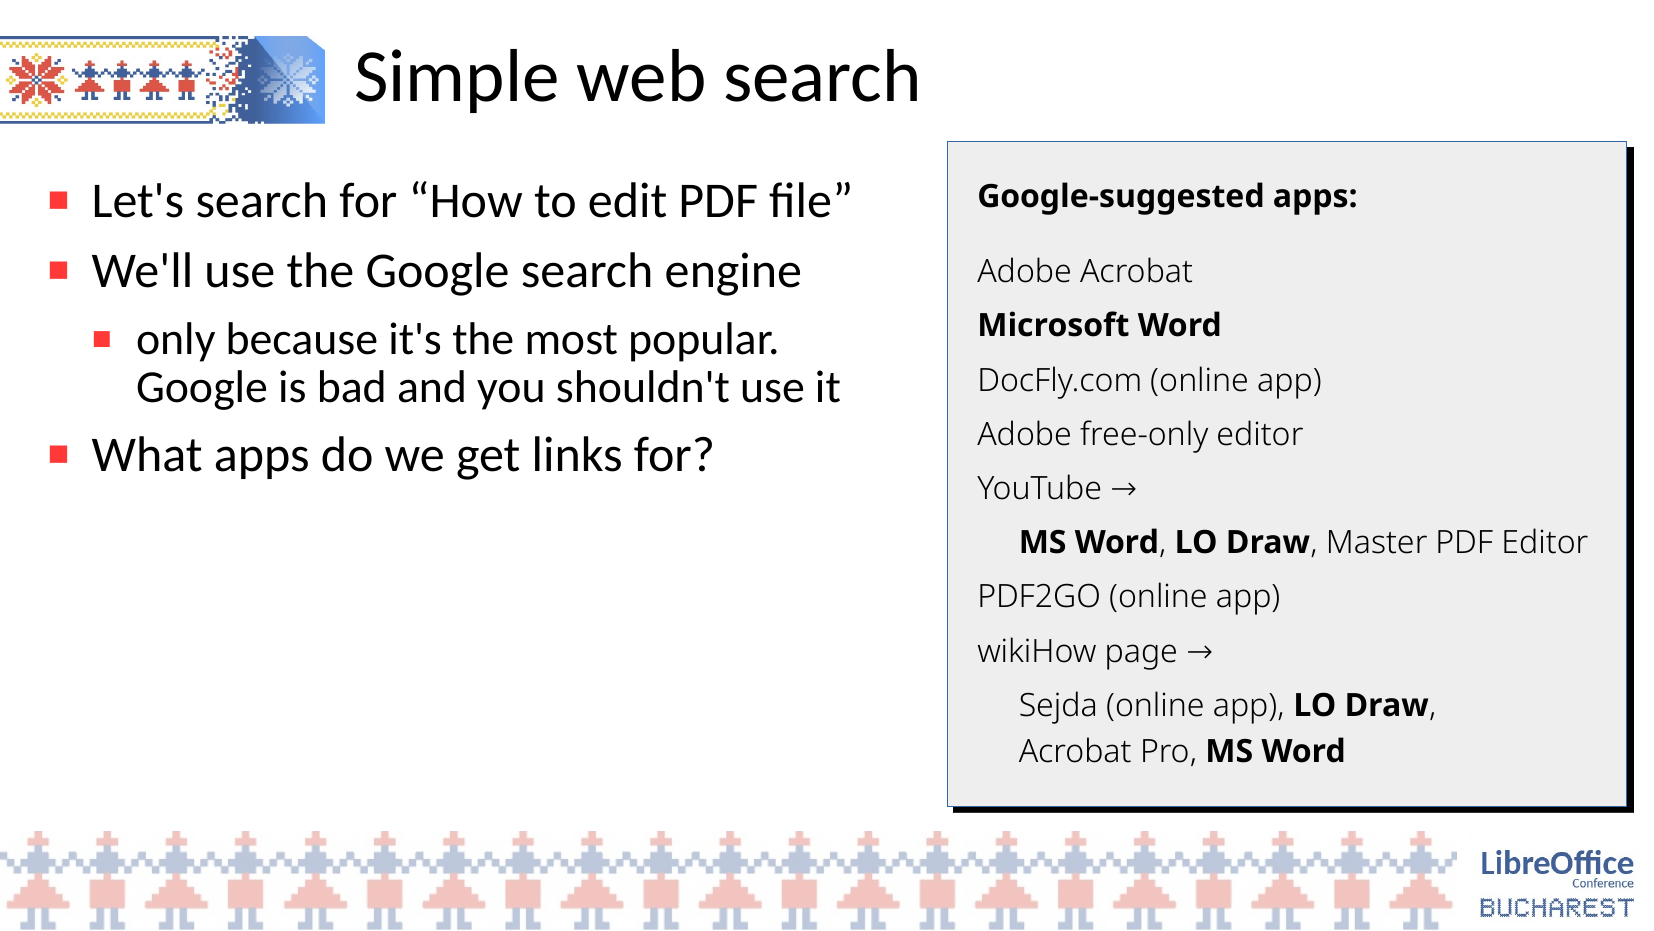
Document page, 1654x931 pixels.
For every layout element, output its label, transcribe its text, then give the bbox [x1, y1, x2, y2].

subtitle eyalroz1@gmx.com [0, 35, 325, 124]
list Google-suggested apps: Adobe Acrobat Microsoft Word DocFly.com (online app) Adobe free-only editor YouTube → MS Word, LO Draw, Master PDF Editor PDF2GO (online app) wikiHow page → Sejda (online app), LO Draw, Acrobat Pro, MS Word [947, 141, 1627, 807]
list Let's search for “How to edit PDF file” We'll use the Google search engine only because it's the most popular. Google is bad and you shouldn't use it What apps do we get links for? [47, 177, 886, 798]
subtitle eyalroz1@gmx.com [1580, 812, 1640, 931]
title Simple web search [354, 23, 1625, 142]
